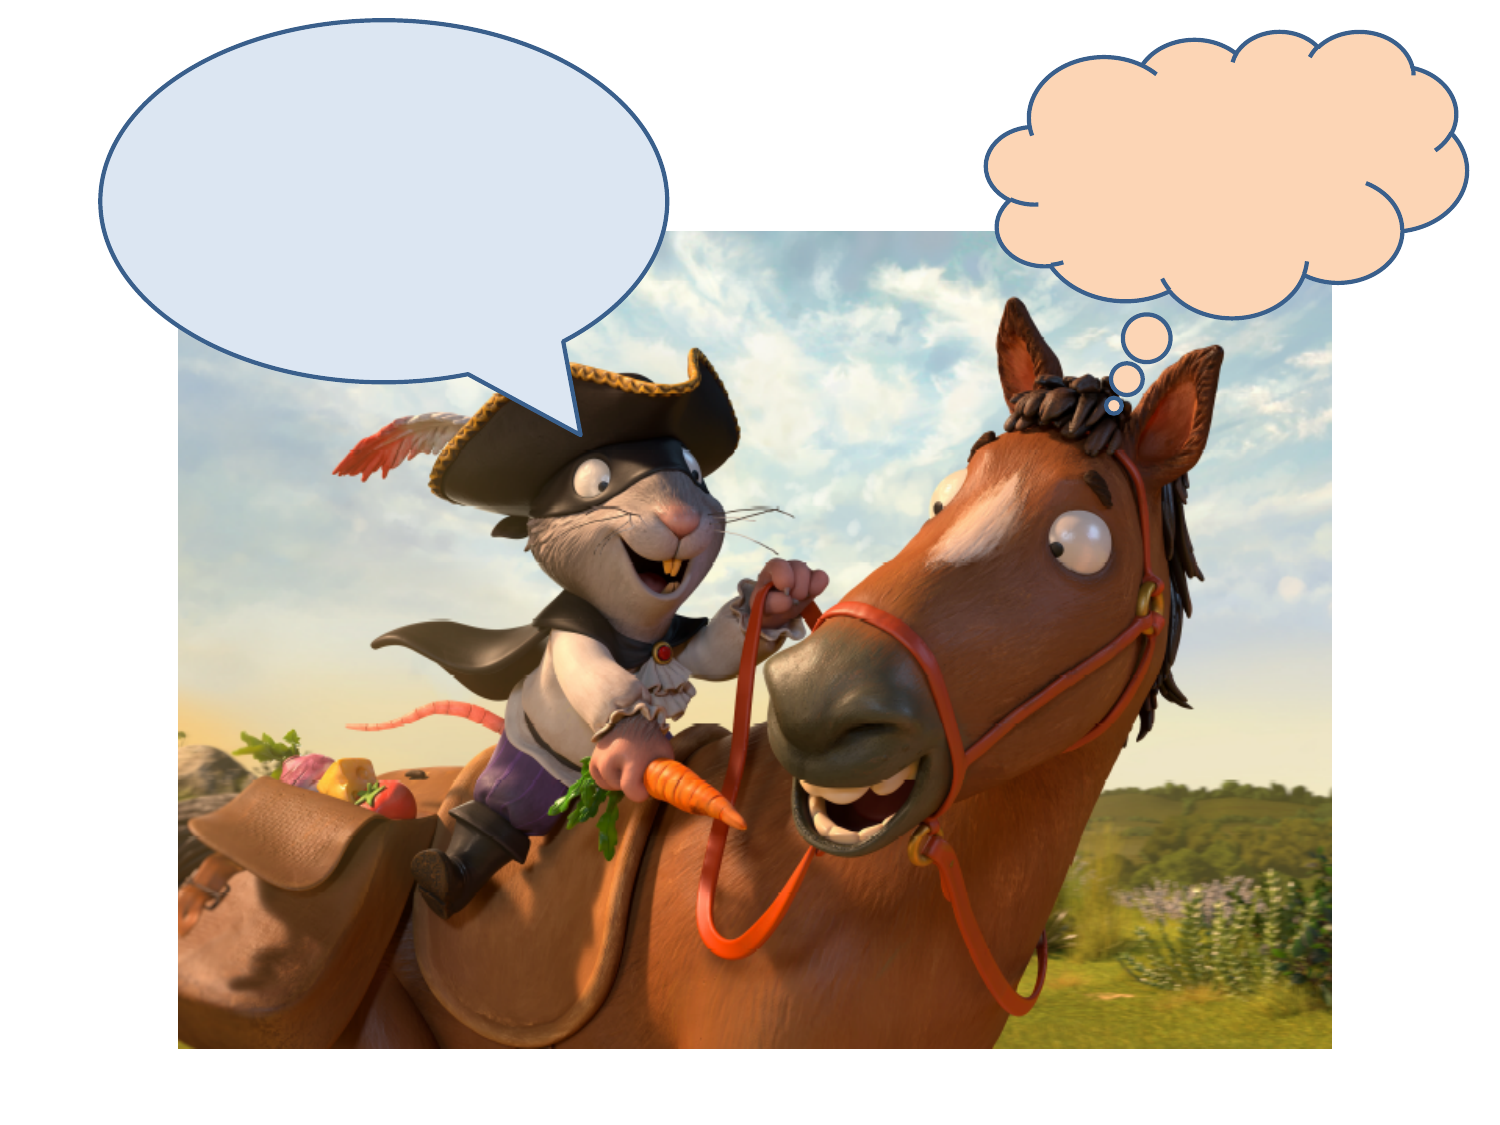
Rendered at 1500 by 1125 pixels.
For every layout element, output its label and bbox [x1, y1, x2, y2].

text_box [985, 31, 1468, 319]
text_box [1110, 363, 1143, 396]
picture [178, 231, 1332, 1049]
text_box [1105, 397, 1122, 414]
text_box [1122, 314, 1171, 363]
text_box [100, 20, 668, 436]
